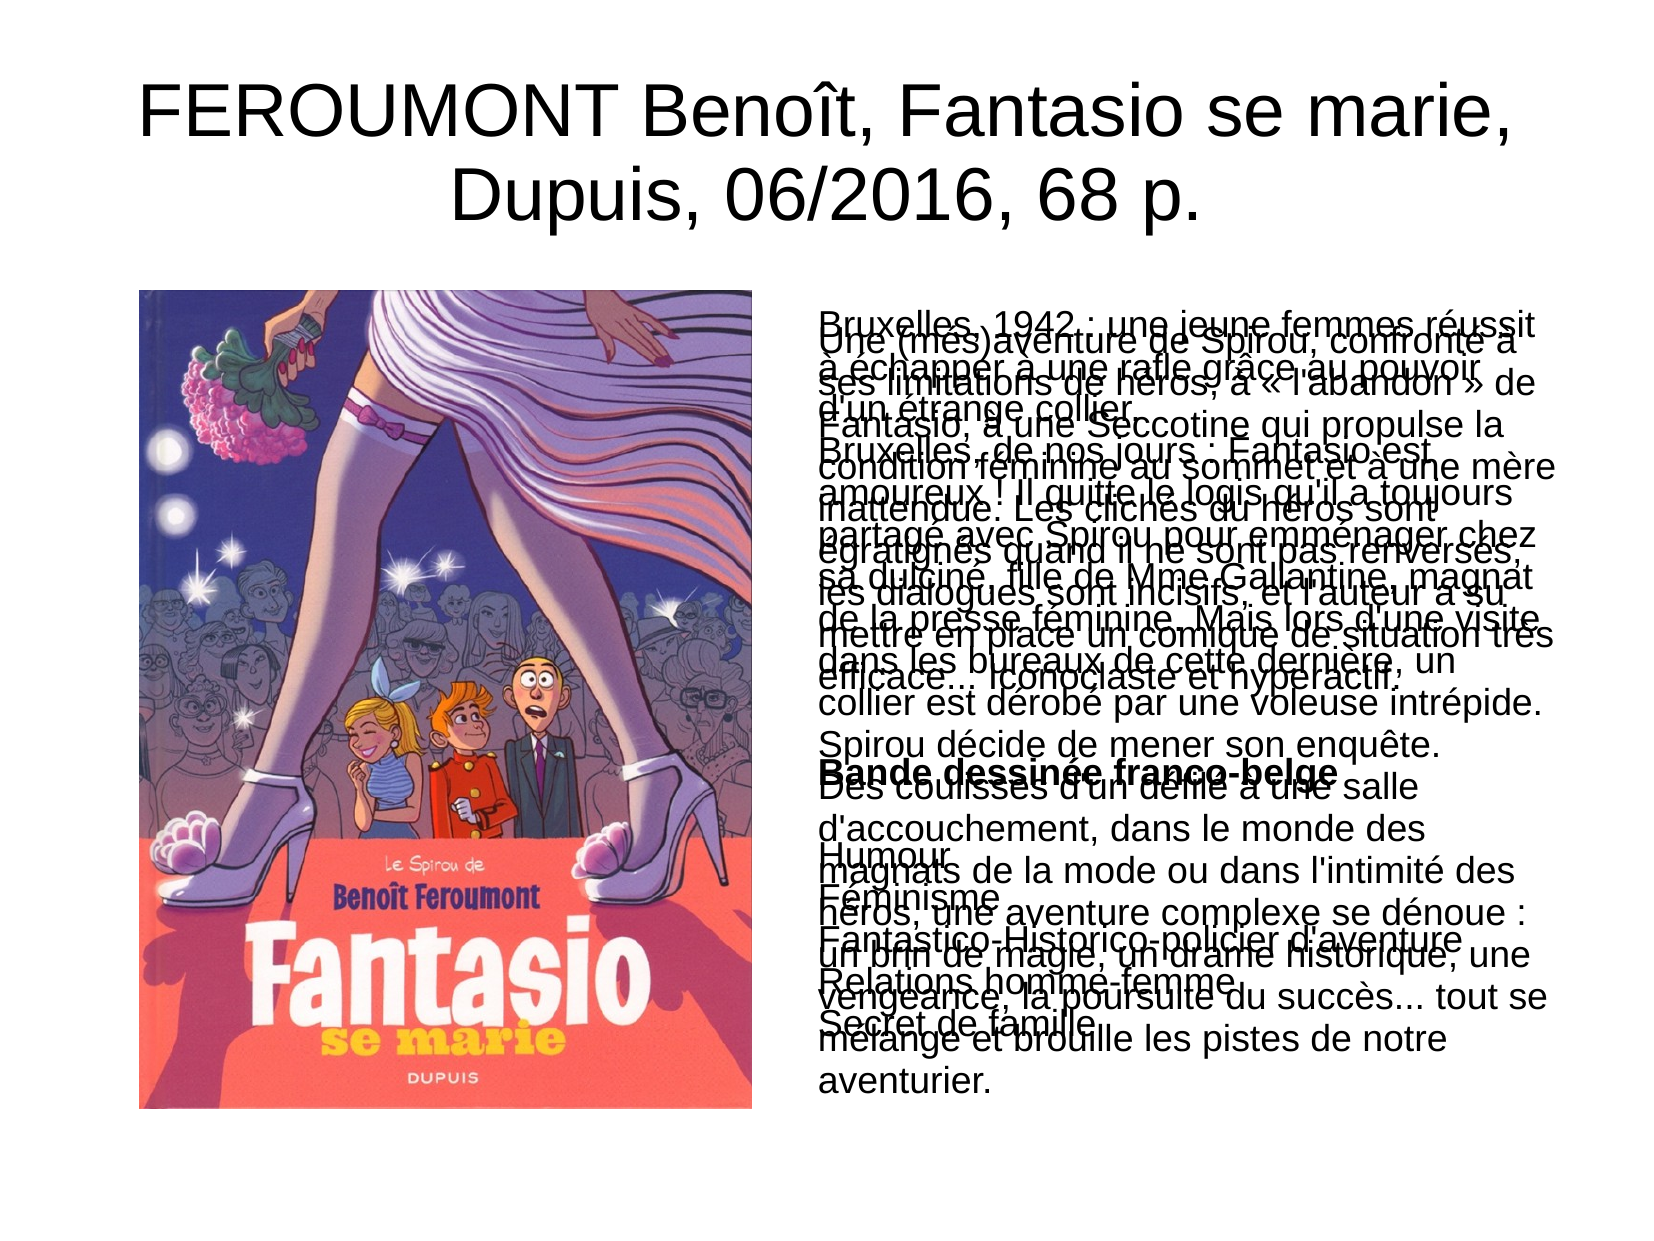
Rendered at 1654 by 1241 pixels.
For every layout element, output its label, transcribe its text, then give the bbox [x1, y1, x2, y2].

text_box Une (més)aventure de Spirou, confronté à ses limitations de héros, à « l'abandon » de Fantasio, à une Seccotine qui propulse la condition féminine au sommet et à une mère inattendue. Les clichés du héros sont égratignés quand il ne sont pas renversés, les dialogues sont incisifs, et l'auteur a su mettre en place un comique de situation très efficace... Iconoclaste et hyperactif. [803, 311, 1583, 706]
title FEROUMONT Benoît, Fantasio se marie, Dupuis, 06/2016, 68 p. [82, 49, 1571, 257]
text_box Bruxelles, 1942 : une jeune femmes réussit à échapper à une rafle grâce au pouvoir d'un étrange collier. Bruxelles, de nos jours : Fantasio est amoureux ! Il quitte le logis qu'il a toujours partagé avec Spirou pour emménager chez sa dulciné, fille de Mme Gallantine, magnat de la presse féminine. Mais lors d'une visite dans les bureaux de cette dernière, un collier est dérobé par une voleuse intrépide. Spirou décide de mener son enquête. Des coulisses d'un défilé à une salle d'accouchement, dans le monde des magnats de la mode ou dans l'intimité des héros, une aventure complexe se dénoue : un brin de magie, un drame historique, une vengeance, la poursuite du succès... tout se mélange et brouille les pistes de notre aventurier. [803, 803, 1571, 826]
text_box Bande dessinée franco-belge [803, 744, 1583, 803]
text_box Bruxelles, 1942 : une jeune femmes réussit à échapper à une rafle grâce au pouvoir d'un étrange collier. Bruxelles, de nos jours : Fantasio est amoureux ! Il quitte le logis qu'il a toujours partagé avec Spirou pour emménager chez sa dulciné, fille de Mme Gallantine, magnat de la presse féminine. Mais lors d'une visite dans les bureaux de cette dernière, un collier est dérobé par une voleuse intrépide. Spirou décide de mener son enquête. Des coulisses d'un défilé à une salle d'accouchement, dans le monde des magnats de la mode ou dans l'intimité des héros, une aventure complexe se dénoue : un brin de magie, un drame historique, une vengeance, la poursuite du succès... tout se mélange et brouille les pistes de notre aventurier. [803, 706, 1571, 744]
picture [139, 290, 752, 1109]
text_box Humour Féminisme Fantastico-Historico-policier d'aventure Relations homme-femme Secret de famille [803, 826, 1583, 1094]
